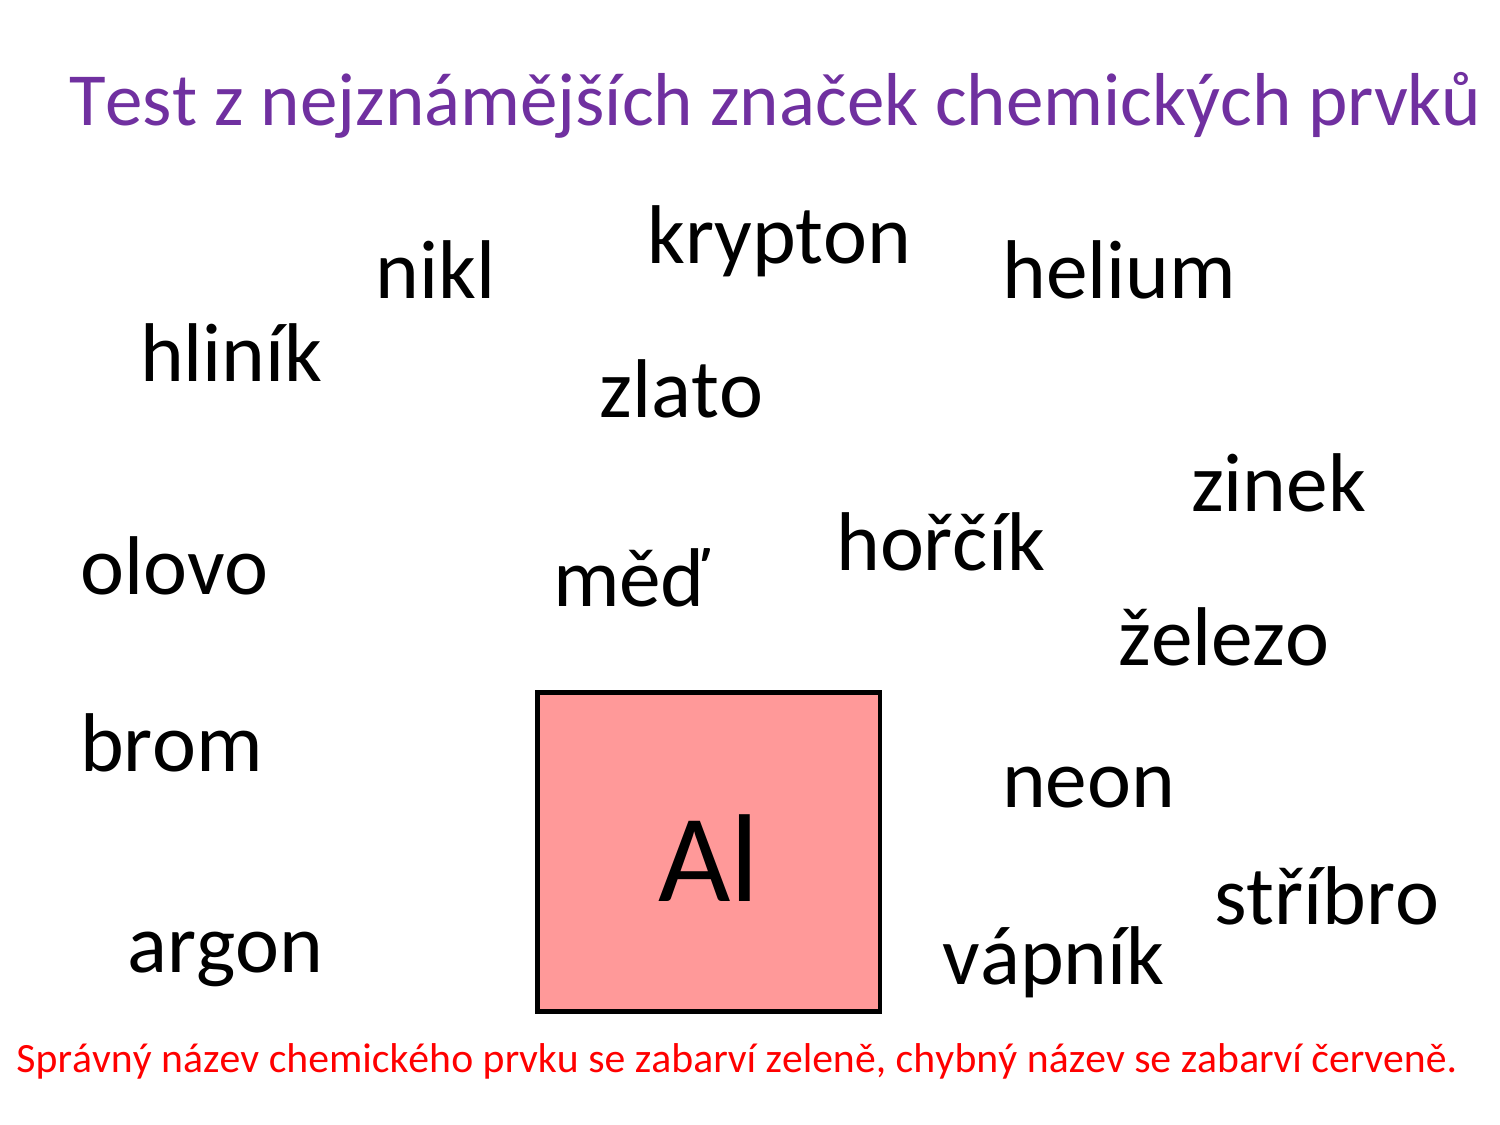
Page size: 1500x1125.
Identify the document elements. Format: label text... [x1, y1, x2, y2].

text_box neon [987, 716, 1190, 832]
text_box stříbro [1199, 834, 1455, 950]
text_box železo [1103, 574, 1345, 690]
text_box olovo [65, 503, 284, 619]
text_box helium [987, 208, 1251, 324]
text_box Správný název chemického prvku se zabarví zeleně, chybný název se zabarví červeně. [1, 1023, 1474, 1089]
text_box zinek [1176, 420, 1381, 537]
text_box hliník [125, 290, 338, 407]
text_box Test z nejznámějších značek chemických prvků [54, 42, 1498, 239]
text_box zlato [584, 326, 779, 442]
text_box nikl [361, 208, 511, 324]
text_box měď [538, 515, 724, 631]
text_box krypton [633, 172, 927, 289]
text_box hořčík [821, 479, 1061, 596]
text_box brom [65, 680, 279, 797]
text_box vápník [927, 893, 1180, 1009]
text_box Al [537, 692, 880, 1012]
text_box argon [112, 881, 339, 997]
